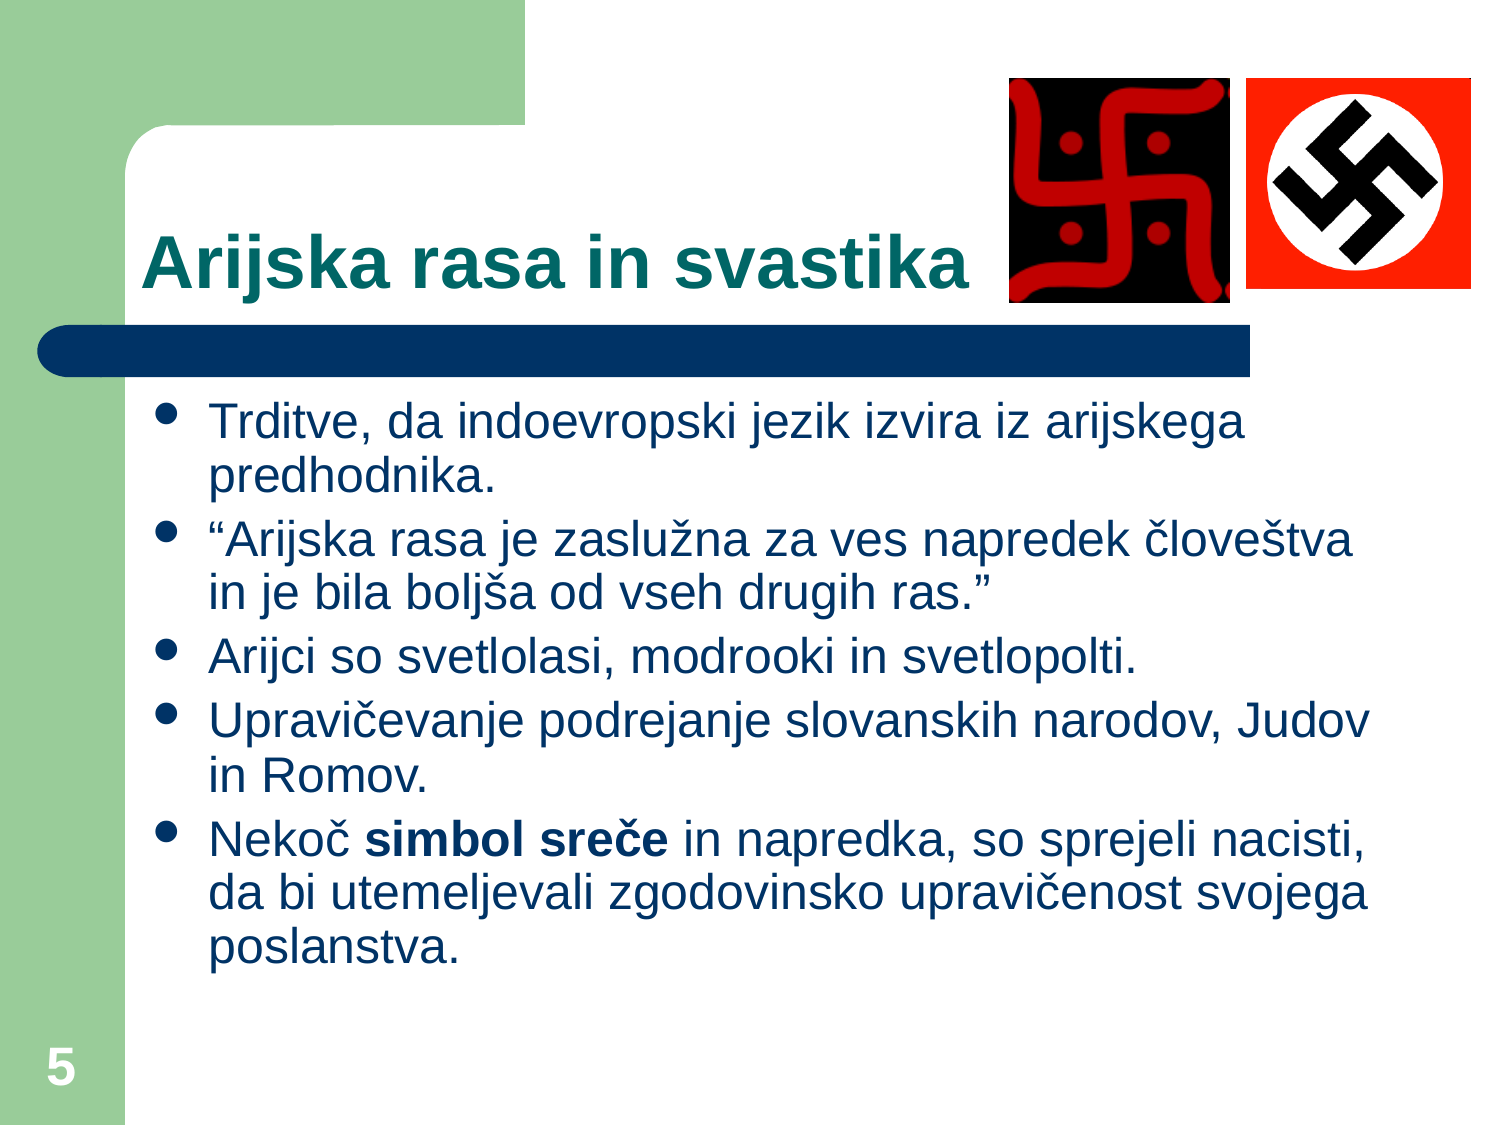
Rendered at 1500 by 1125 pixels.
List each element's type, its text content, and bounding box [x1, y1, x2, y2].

picture [1246, 78, 1471, 289]
list Trditve, da indoevropski jezik izvira iz arijskega predhodnika. “Arijska rasa je zaslužna za ves napredek človeštva in je bila boljša od vseh drugih ras.” Arijci so svetlolasi, modrooki in svetlopolti. Upravičevanje podrejanje slovanskih narodov, Judov in Romov. Nekoč simbol sreče in napredka, so sprejeli nacisti, da bi utemeljevali zgodovinsko upravičenost svojega poslanstva. [137, 387, 1400, 999]
title Arijska rasa in svastika [125, 125, 1425, 313]
picture [1009, 78, 1230, 303]
slide_number <number> [13, 1023, 111, 1105]
